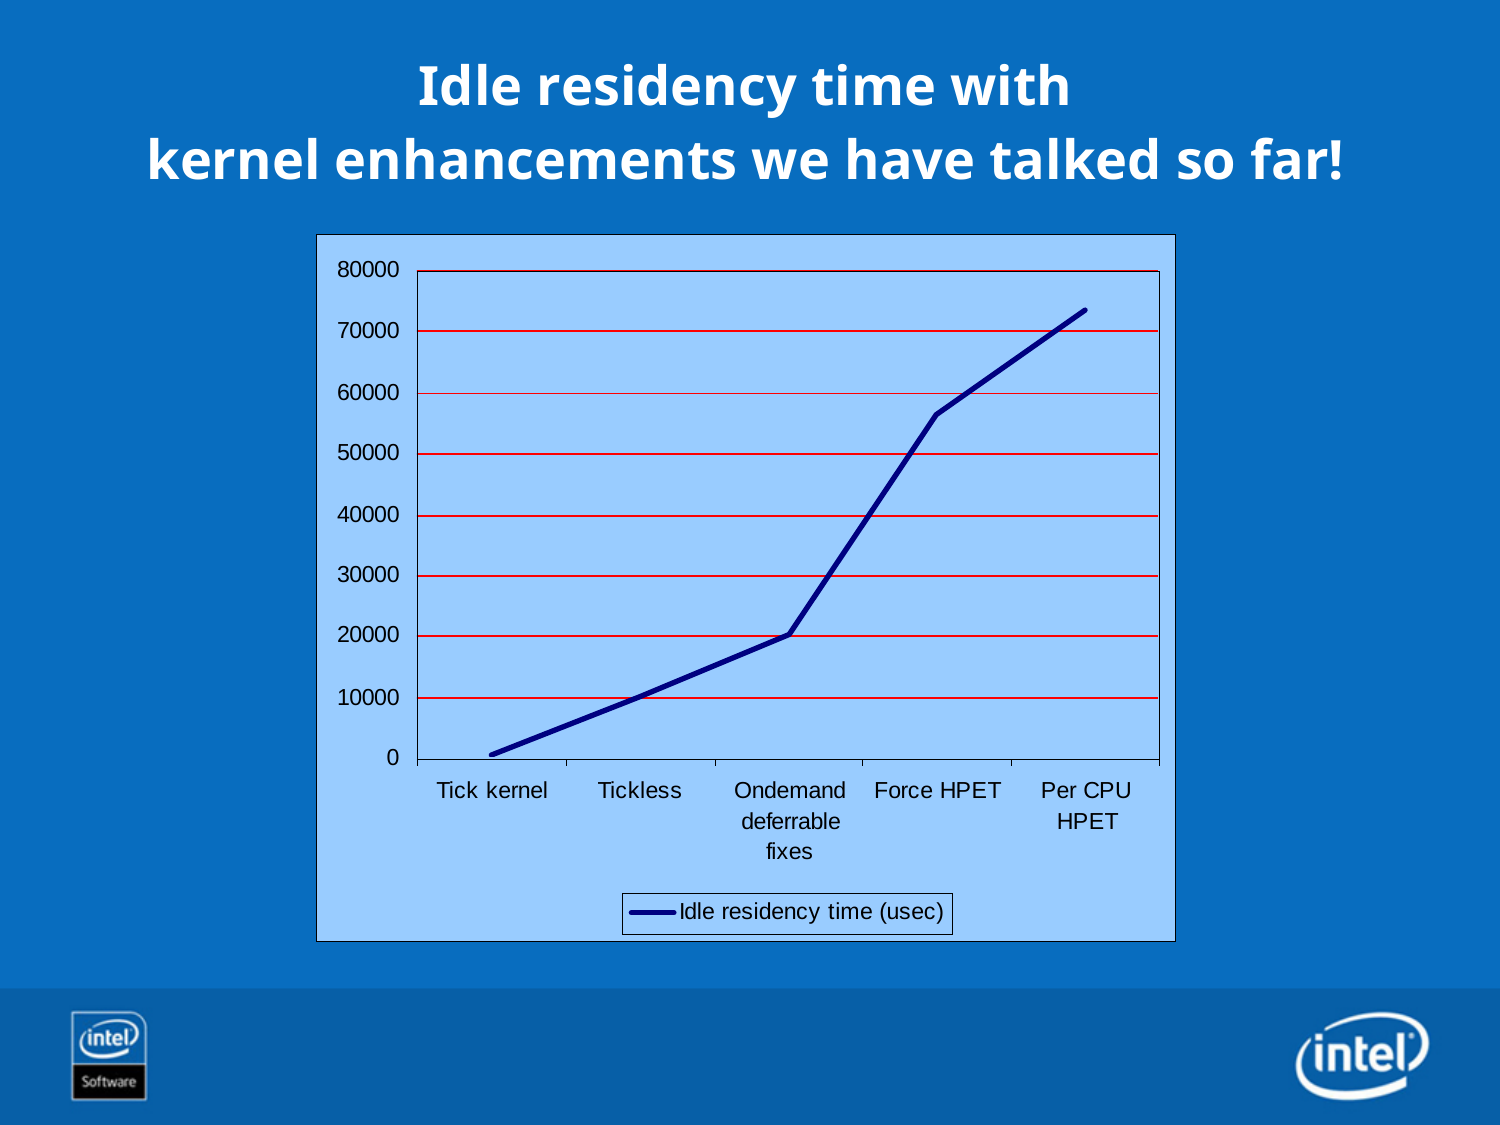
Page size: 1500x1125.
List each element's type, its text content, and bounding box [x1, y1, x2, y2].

title Idle residency time with kernel enhancements we have talked so far! [70, 47, 1422, 194]
picture [0, 0, 1500, 1125]
chart [307, 224, 1187, 951]
